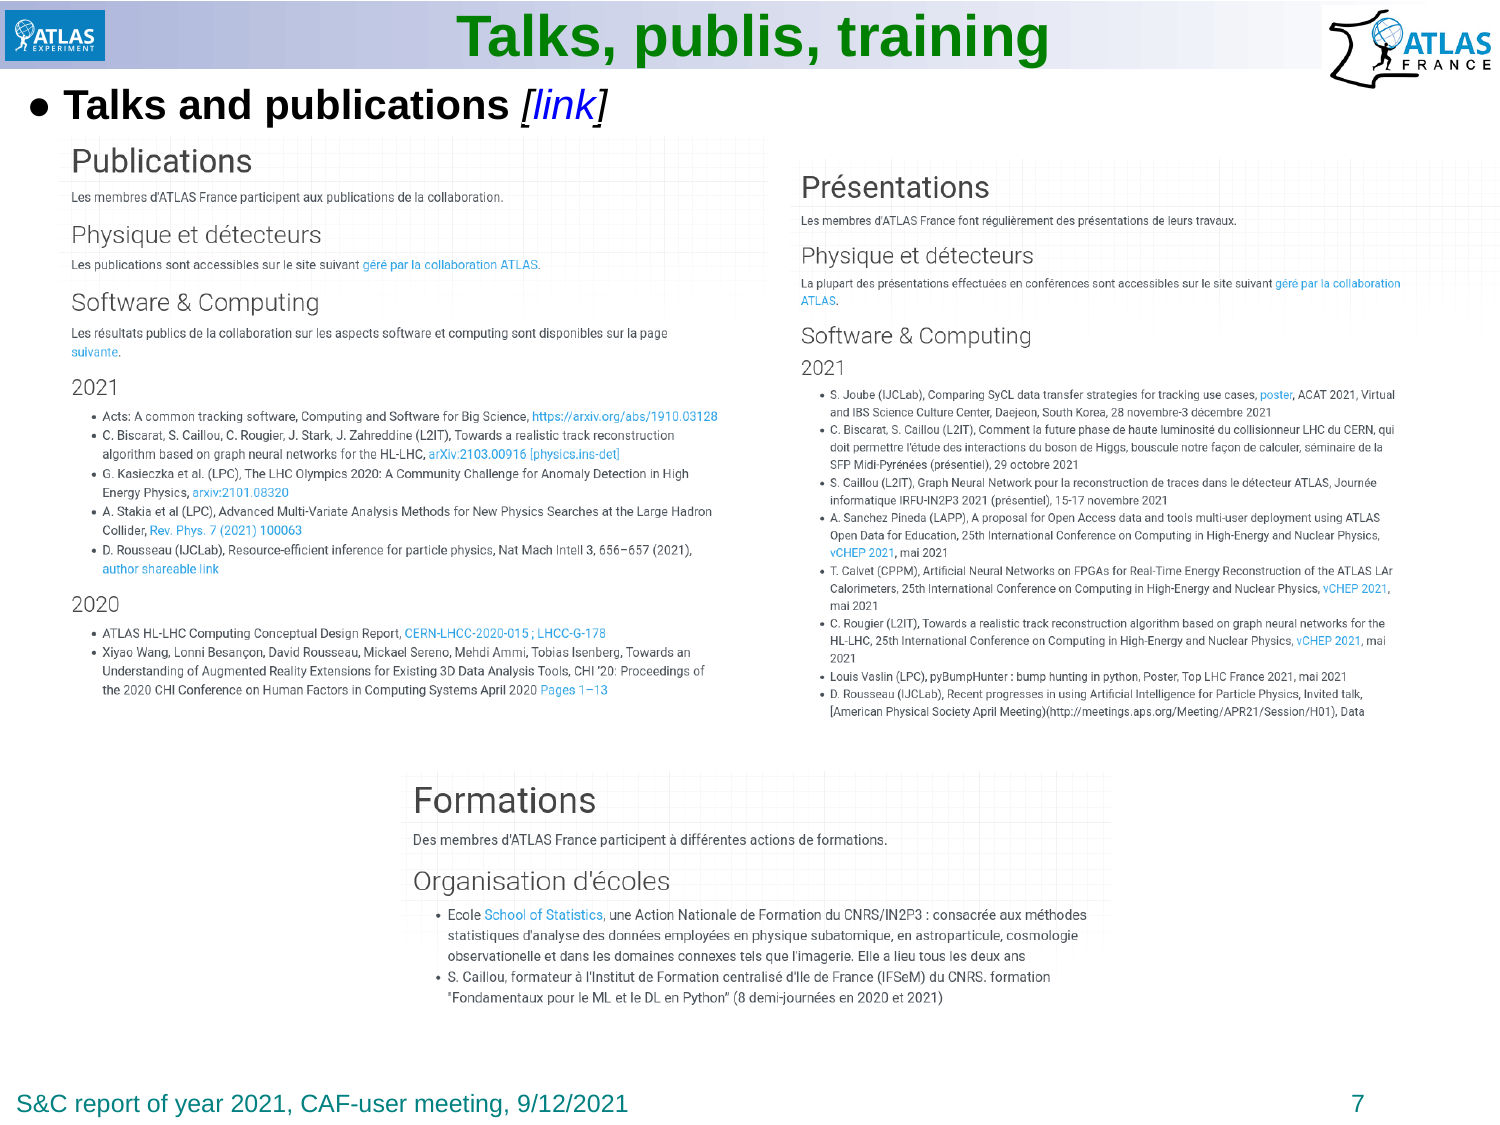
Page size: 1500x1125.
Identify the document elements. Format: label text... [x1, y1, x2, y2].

picture [790, 159, 1500, 719]
text_box Talks, publis, training [7, 0, 1500, 121]
picture [59, 136, 768, 709]
text_box ● Talks and publications [link] [11, 70, 1500, 385]
picture [401, 771, 1111, 1040]
